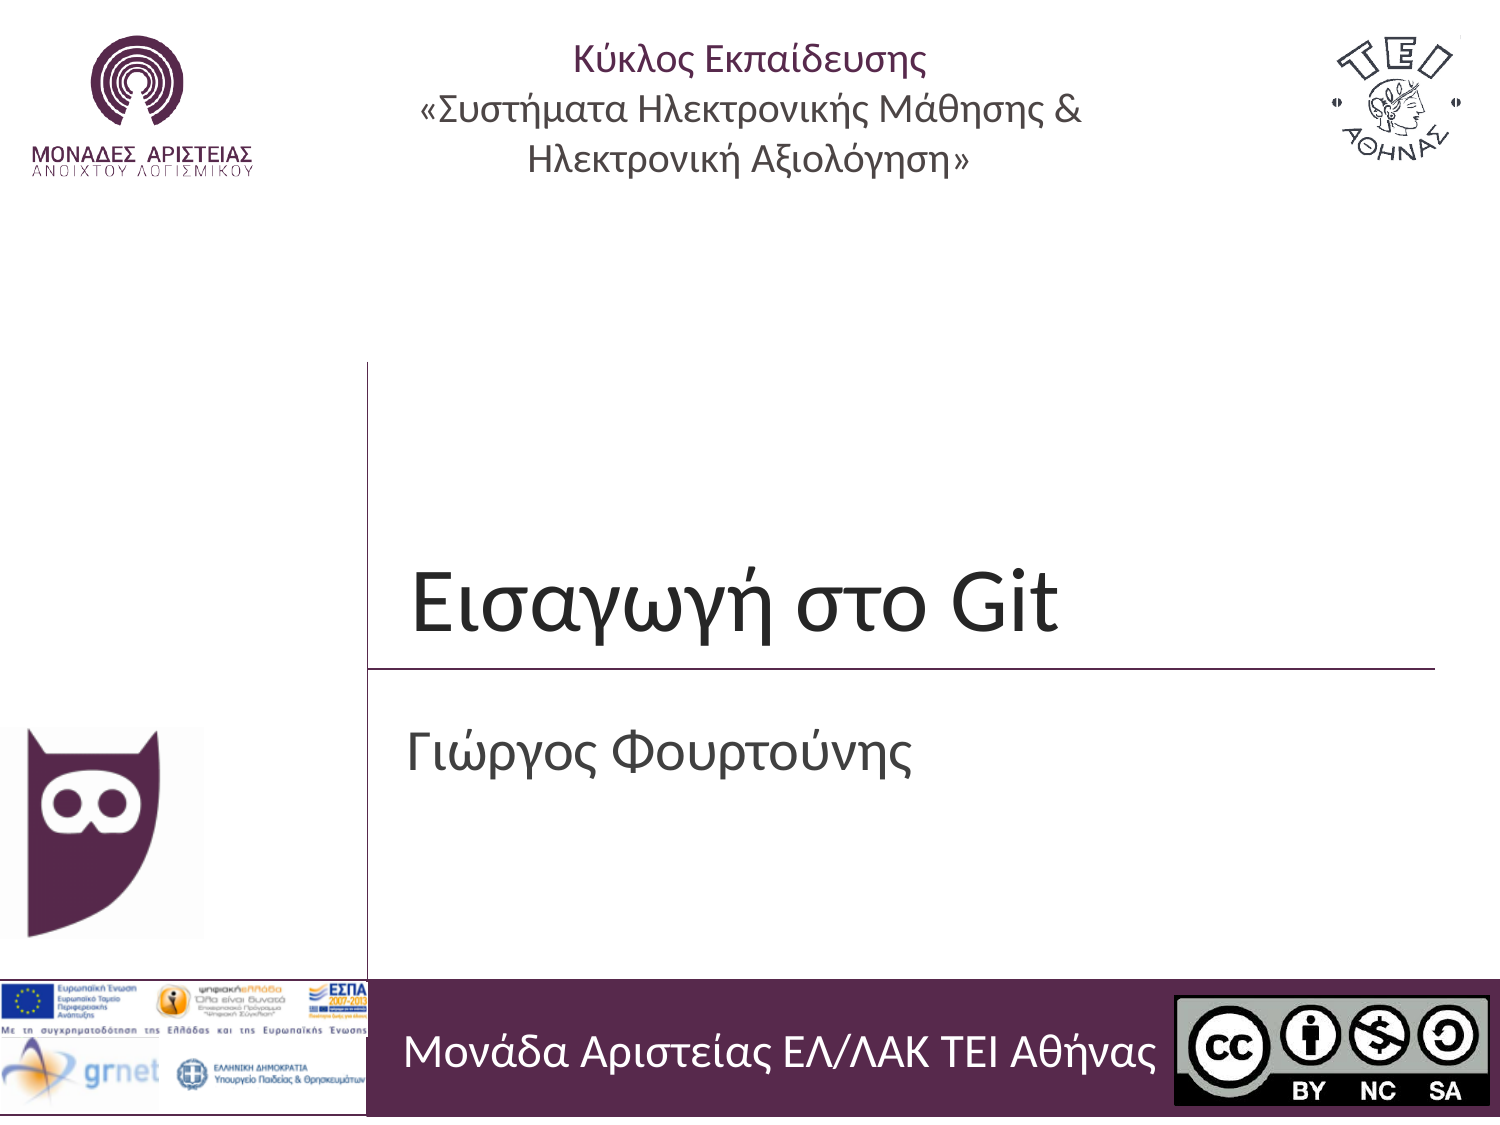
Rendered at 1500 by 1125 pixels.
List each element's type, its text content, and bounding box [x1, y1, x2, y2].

subtitle Μονάδα Αριστείας ΕΛ/ΛΑΚ ΤΕΙ Αθήνας [387, 992, 1488, 1105]
picture [0, 982, 368, 1113]
picture [1331, 35, 1461, 167]
picture [175, 1057, 366, 1092]
picture [1174, 995, 1490, 1106]
text_box Κύκλος Εκπαίδευσης «Συστήματα Ηλεκτρονικής Μάθησης & Ηλεκτρονική Αξιολόγηση» [280, 22, 1220, 190]
picture [31, 36, 253, 177]
picture [0, 727, 204, 939]
title Εισαγωγή στο Git [395, 357, 1459, 658]
text_box Γιώργος Φουρτούνης [392, 704, 1455, 963]
